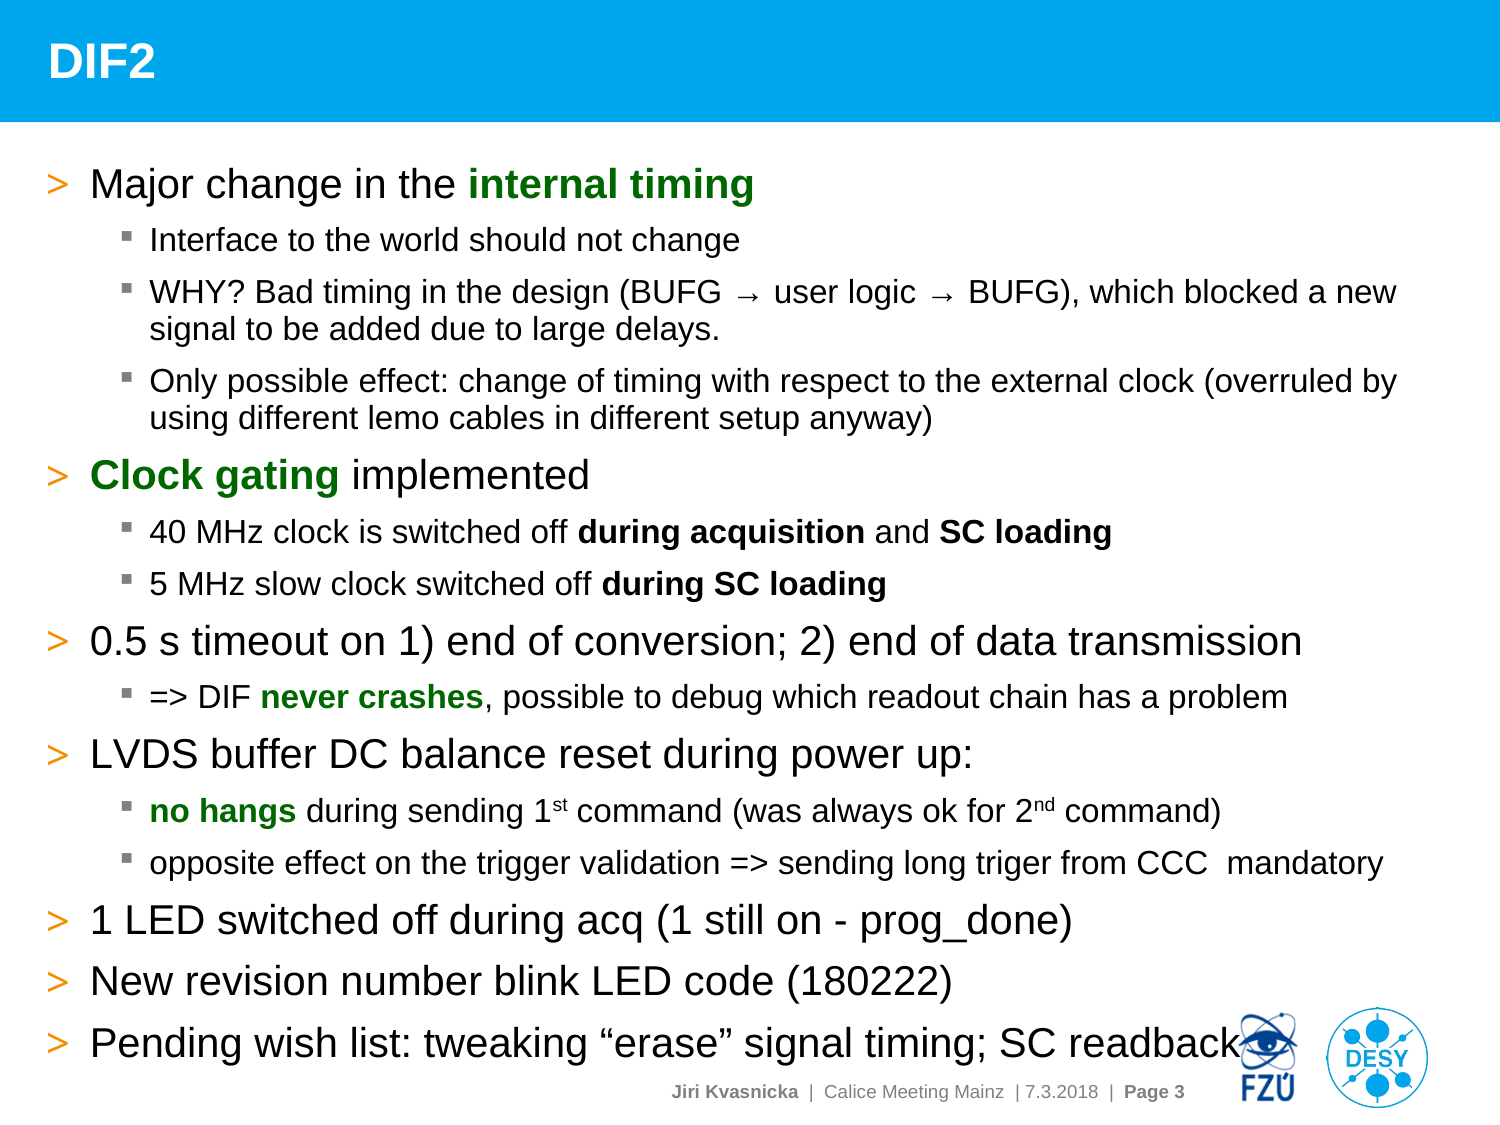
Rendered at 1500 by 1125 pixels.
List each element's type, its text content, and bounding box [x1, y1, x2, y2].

picture [1215, 1068, 1321, 1110]
list Major change in the internal timing Interface to the world should not change WHY? Bad timing in the design (BUFG → user logic → BUFG), which blocked a new signal to be added due to large delays. Only possible effect: change of timing with respect to the external clock (overruled by using different lemo cables in different setup anyway) Clock gating implemented 40 MHz clock is switched off during acquisition and SC loading 5 MHz slow clock switched off during SC loading 0.5 s timeout on 1) end of conversion; 2) end of data transmission => DIF never crashes, possible to debug which readout chain has a problem LVDS buffer DC balance reset during power up: no hangs during sending 1st command (was always ok for 2nd command) opposite effect on the trigger validation => sending long triger from CCC mandatory 1 LED switched off during acq (1 still on - prog_done) New revision number blink LED code (180222) Pending wish list: tweaking “erase” signal timing; SC readback [46, 160, 1444, 1068]
title DIF2 [47, 16, 1446, 107]
picture [1326, 1068, 1428, 1108]
